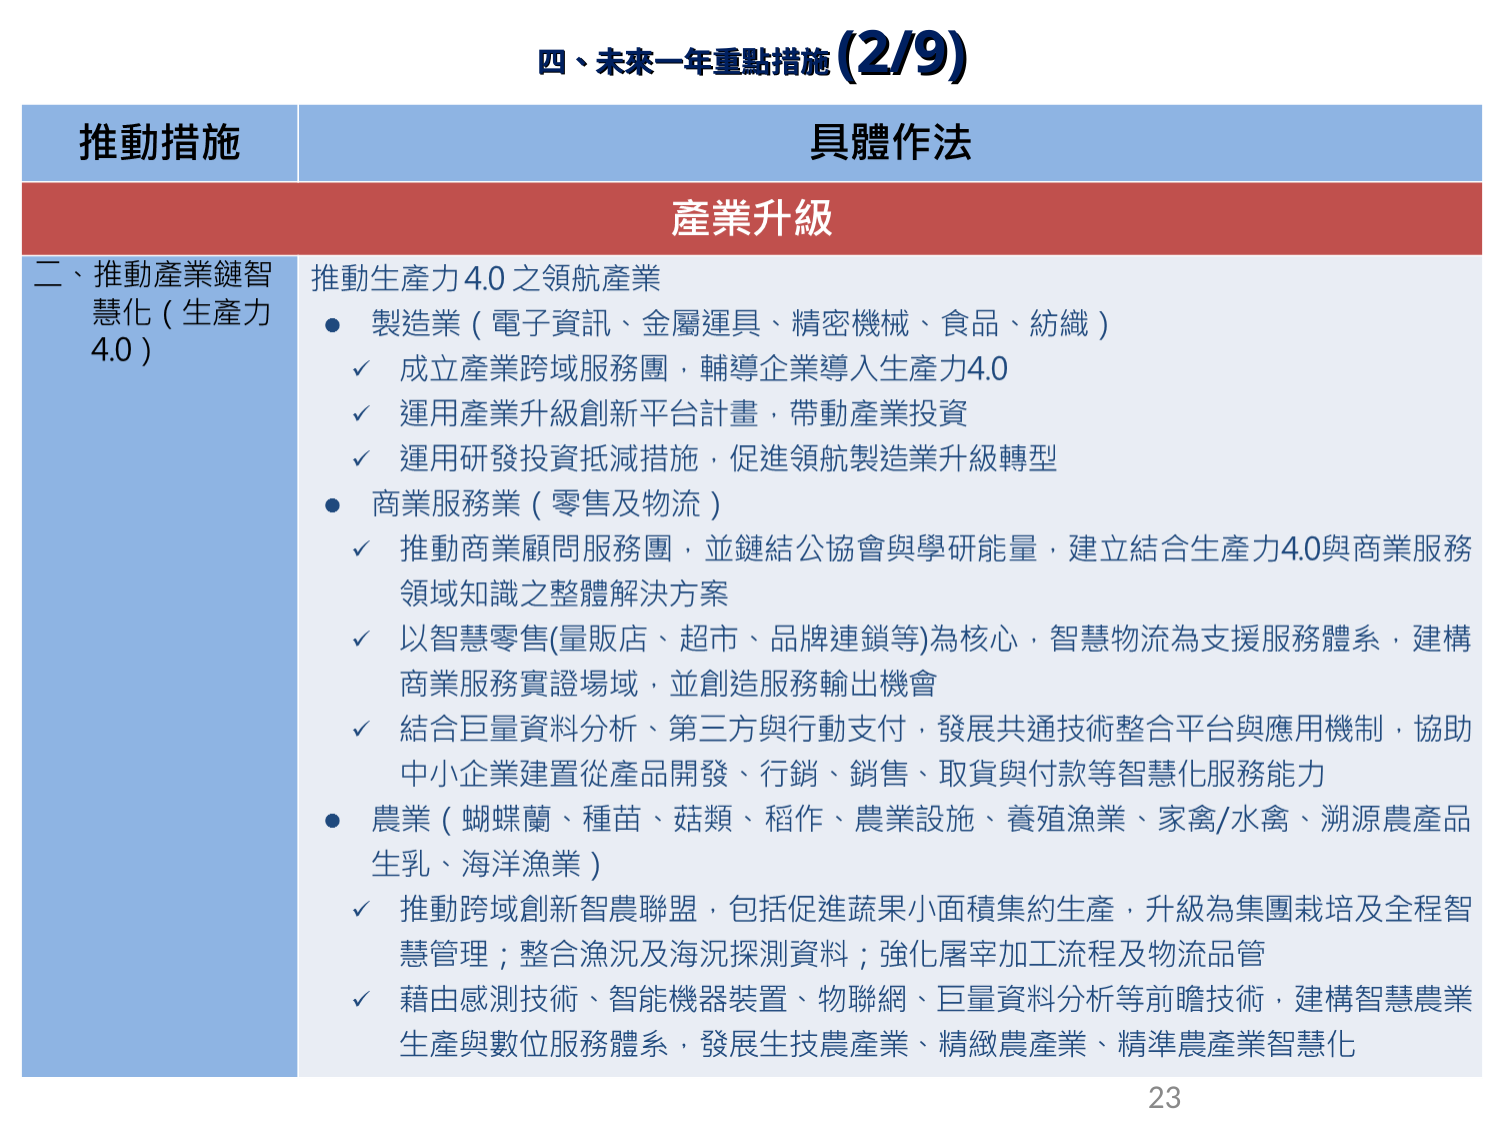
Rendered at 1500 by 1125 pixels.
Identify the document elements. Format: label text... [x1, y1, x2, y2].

picture [20, 103, 1483, 1082]
title 四、未來一年重點措施(2/9) [0, 0, 1500, 102]
text_box 23 [1132, 1082, 1483, 1125]
